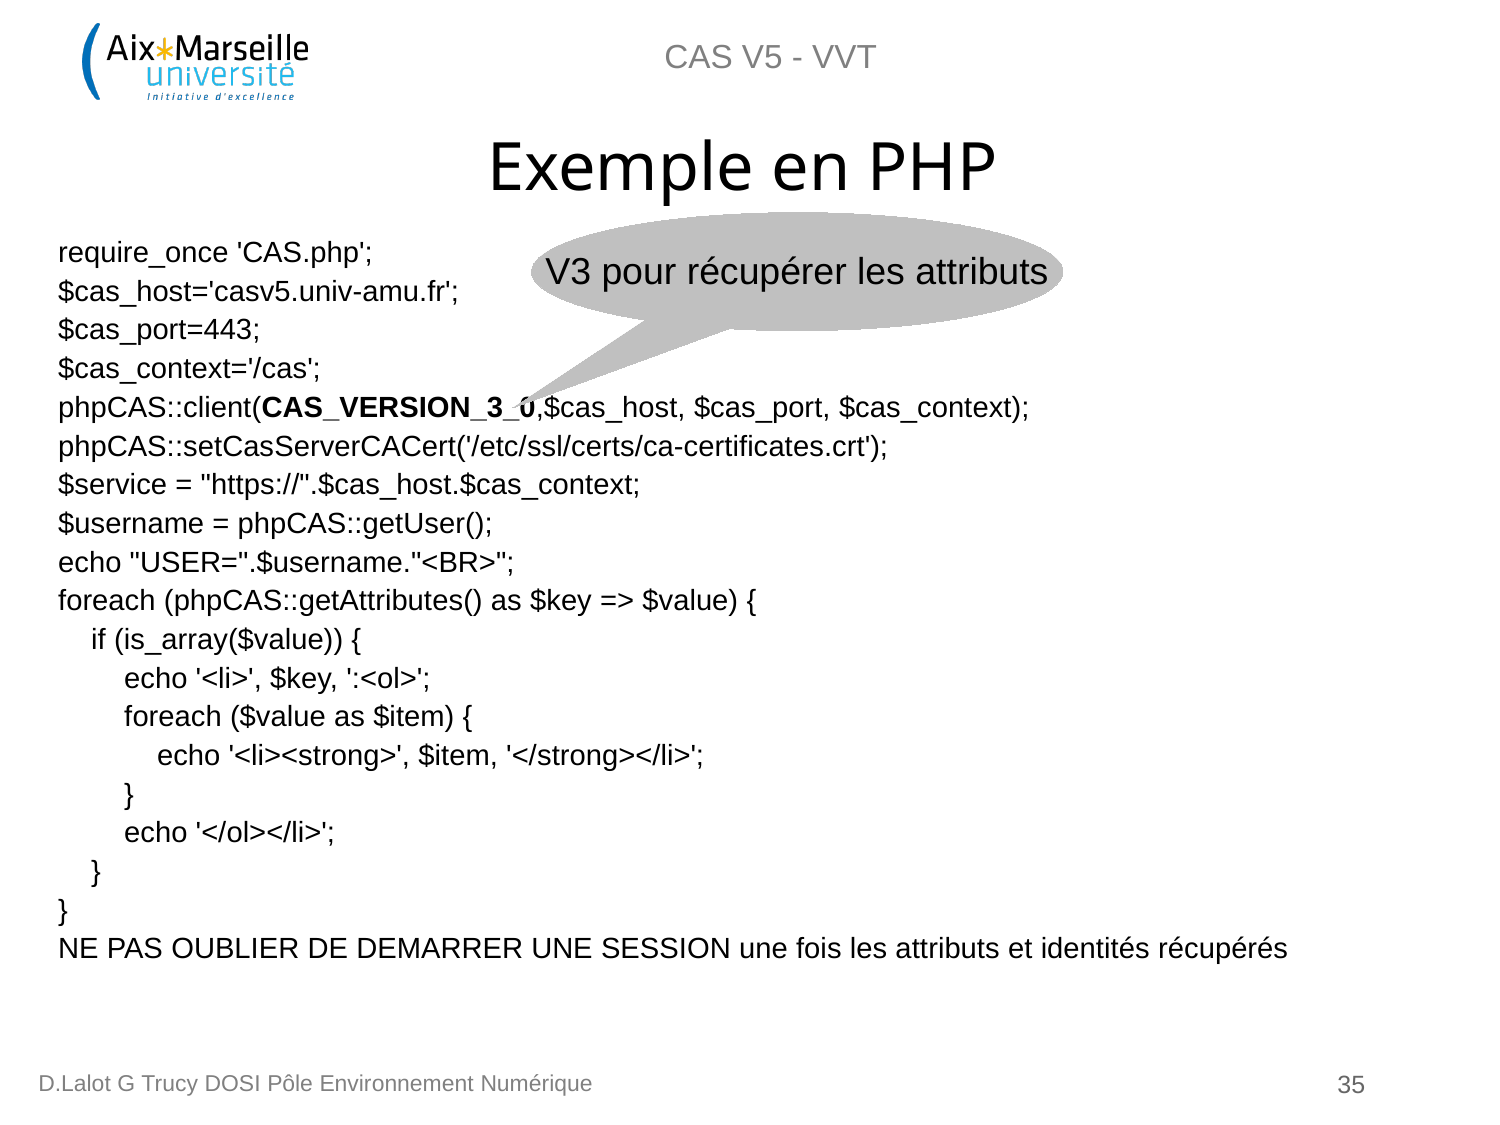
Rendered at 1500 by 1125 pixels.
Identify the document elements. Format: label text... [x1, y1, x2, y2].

title Exemple en PHP [67, 70, 1418, 236]
text_box V3 pour récupérer les attributs [512, 212, 1063, 408]
picture [82, 23, 308, 70]
list require_once 'CAS.php'; $cas_host='casv5.univ-amu.fr'; $cas_port=443; $cas_context='/cas'; phpCAS::client(CAS_VERSION_3_0,$cas_host, $cas_port, $cas_context); phpCAS::setCasServerCACert('/etc/ssl/certs/ca-certificates.crt'); $service = "https://".$cas_host.$cas_context; $username = phpCAS::getUser(); echo "USER=".$username."<BR>"; foreach (phpCAS::getAttributes() as $key => $value) { if (is_array($value)) { echo '<li>', $key, ':<ol>'; foreach ($value as $item) { echo '<li><strong>', $item, '</strong></li>'; } echo '</ol></li>'; } } NE PAS OUBLIER DE DEMARRER UNE SESSION une fois les attributs et identités récupérés [58, 236, 1418, 1040]
